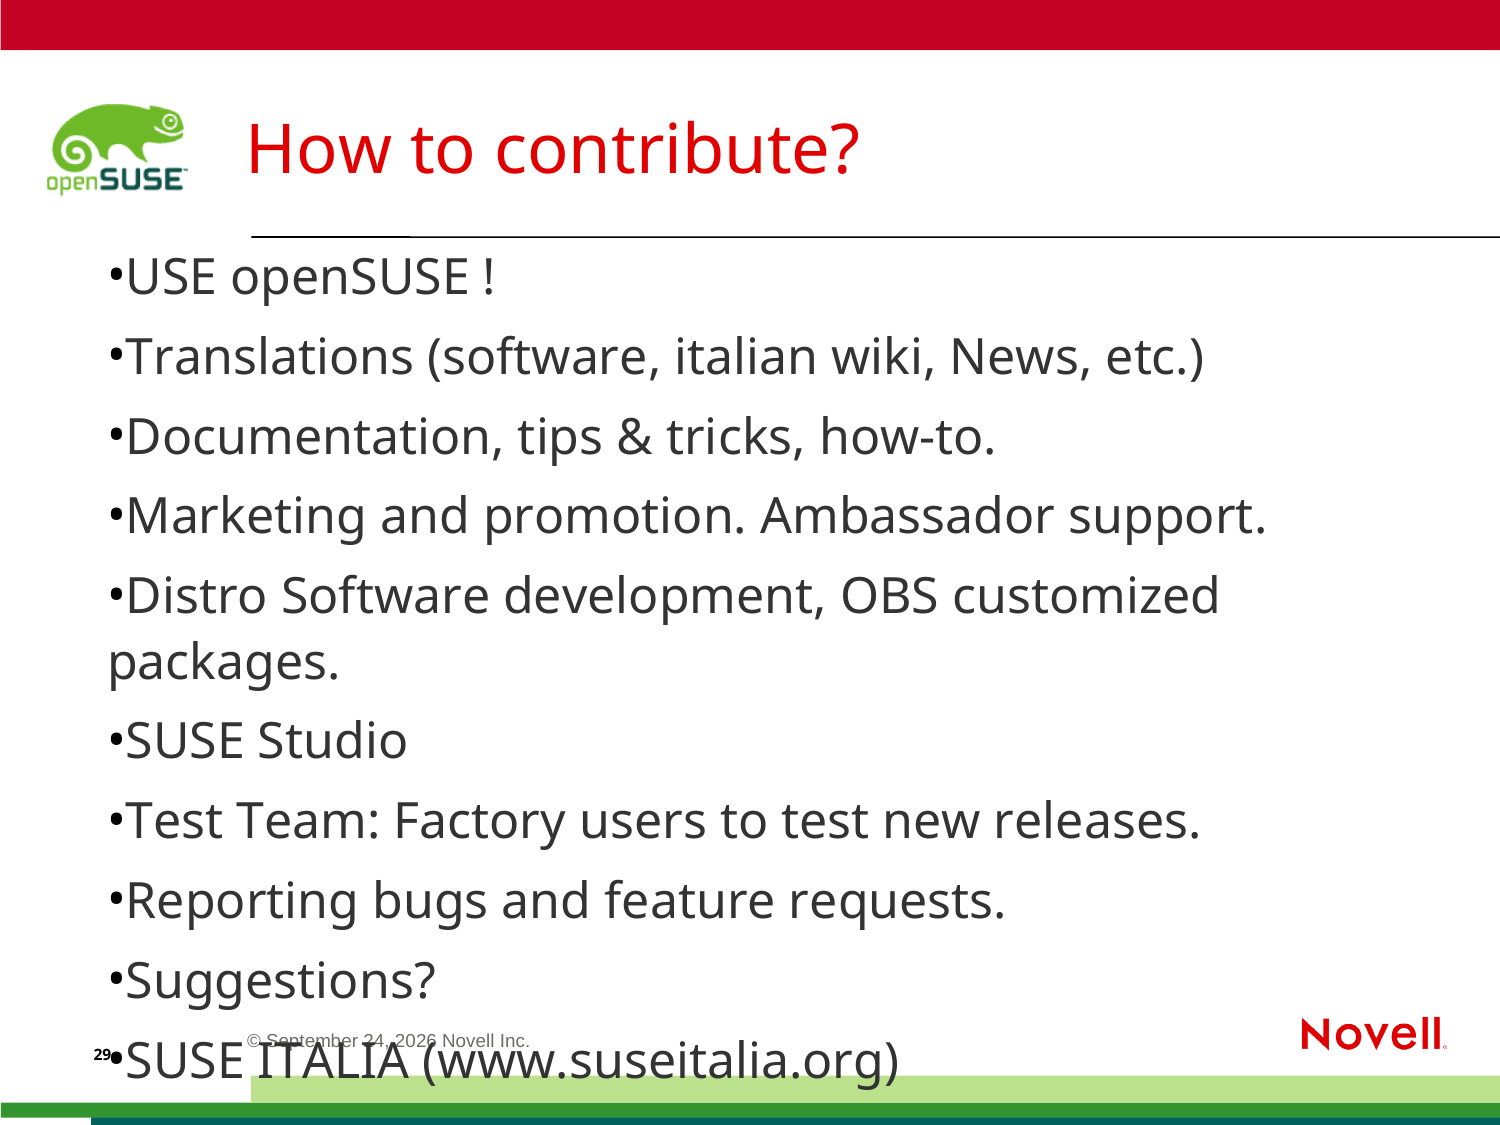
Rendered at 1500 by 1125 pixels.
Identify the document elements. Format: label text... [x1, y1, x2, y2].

picture [1295, 1011, 1453, 1056]
title How to contribute? [245, 68, 1408, 231]
picture [47, 104, 188, 197]
list USE openSUSE ! Translations (software, italian wiki, News, etc.) Documentation, tips & tricks, how-to. Marketing and promotion. Ambassador support. Distro Software development, OBS customized packages. SUSE Studio Test Team: Factory users to test new releases. Reporting bugs and feature requests. Suggestions? SUSE ITALIA (www.suseitalia.org) [107, 242, 1388, 1044]
